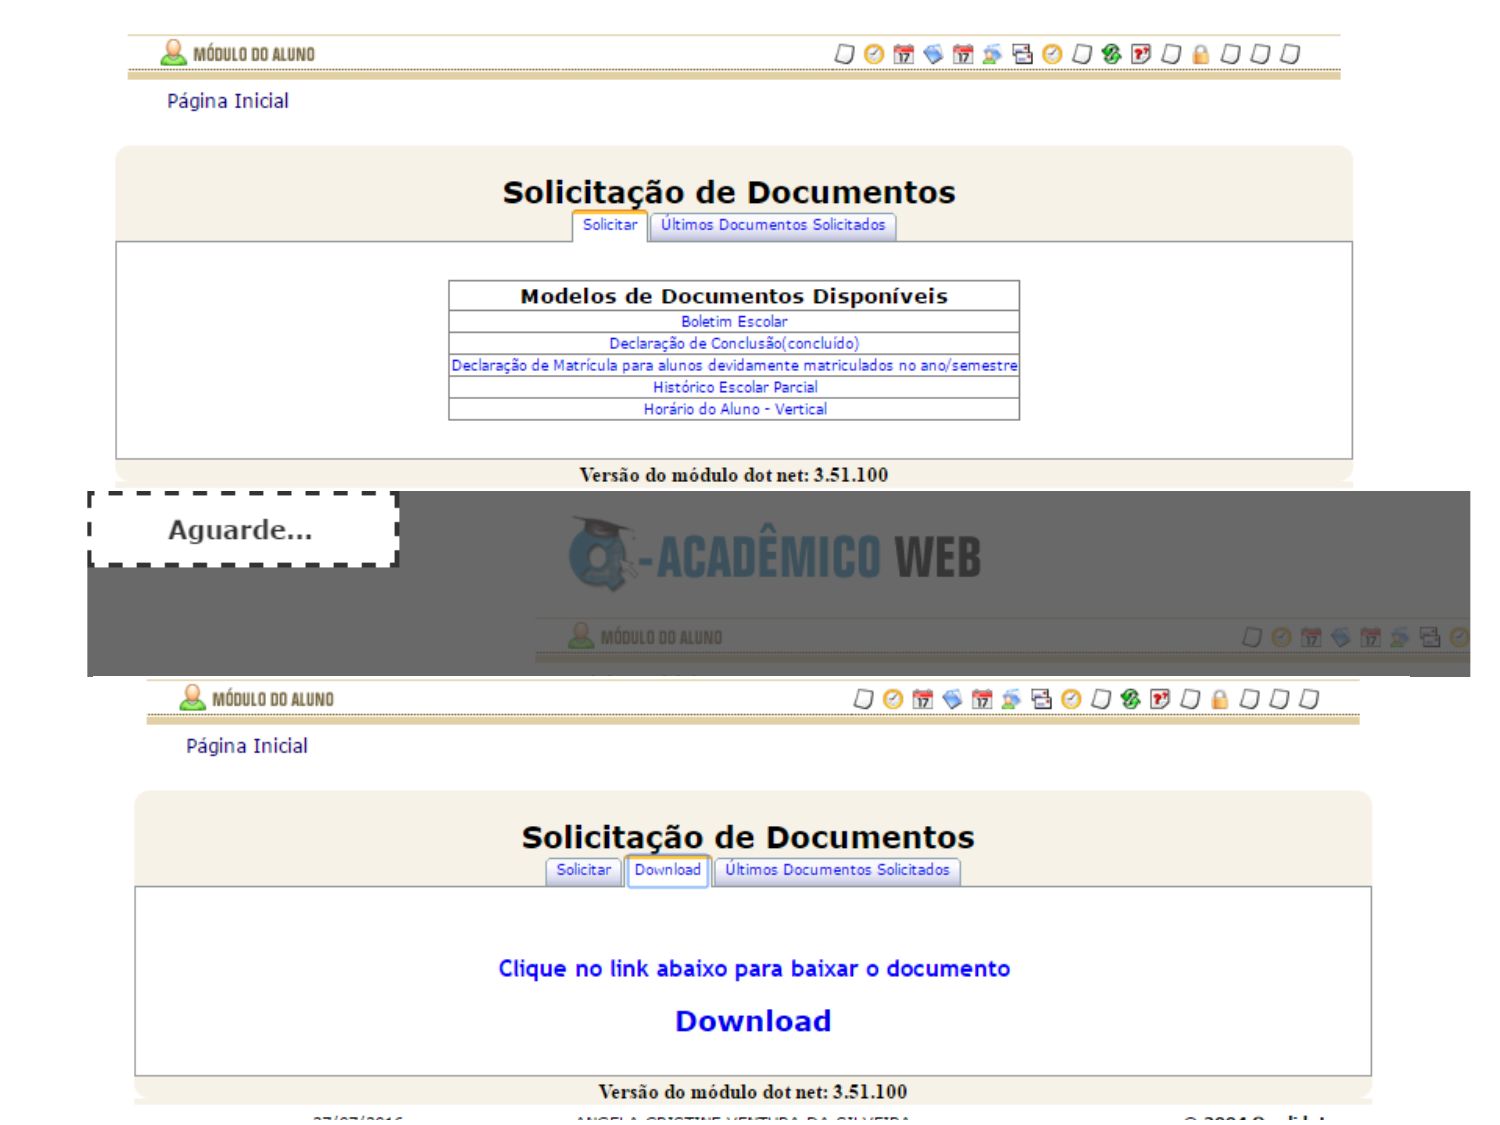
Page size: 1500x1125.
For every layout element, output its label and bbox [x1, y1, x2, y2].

picture [87, 30, 1471, 1120]
